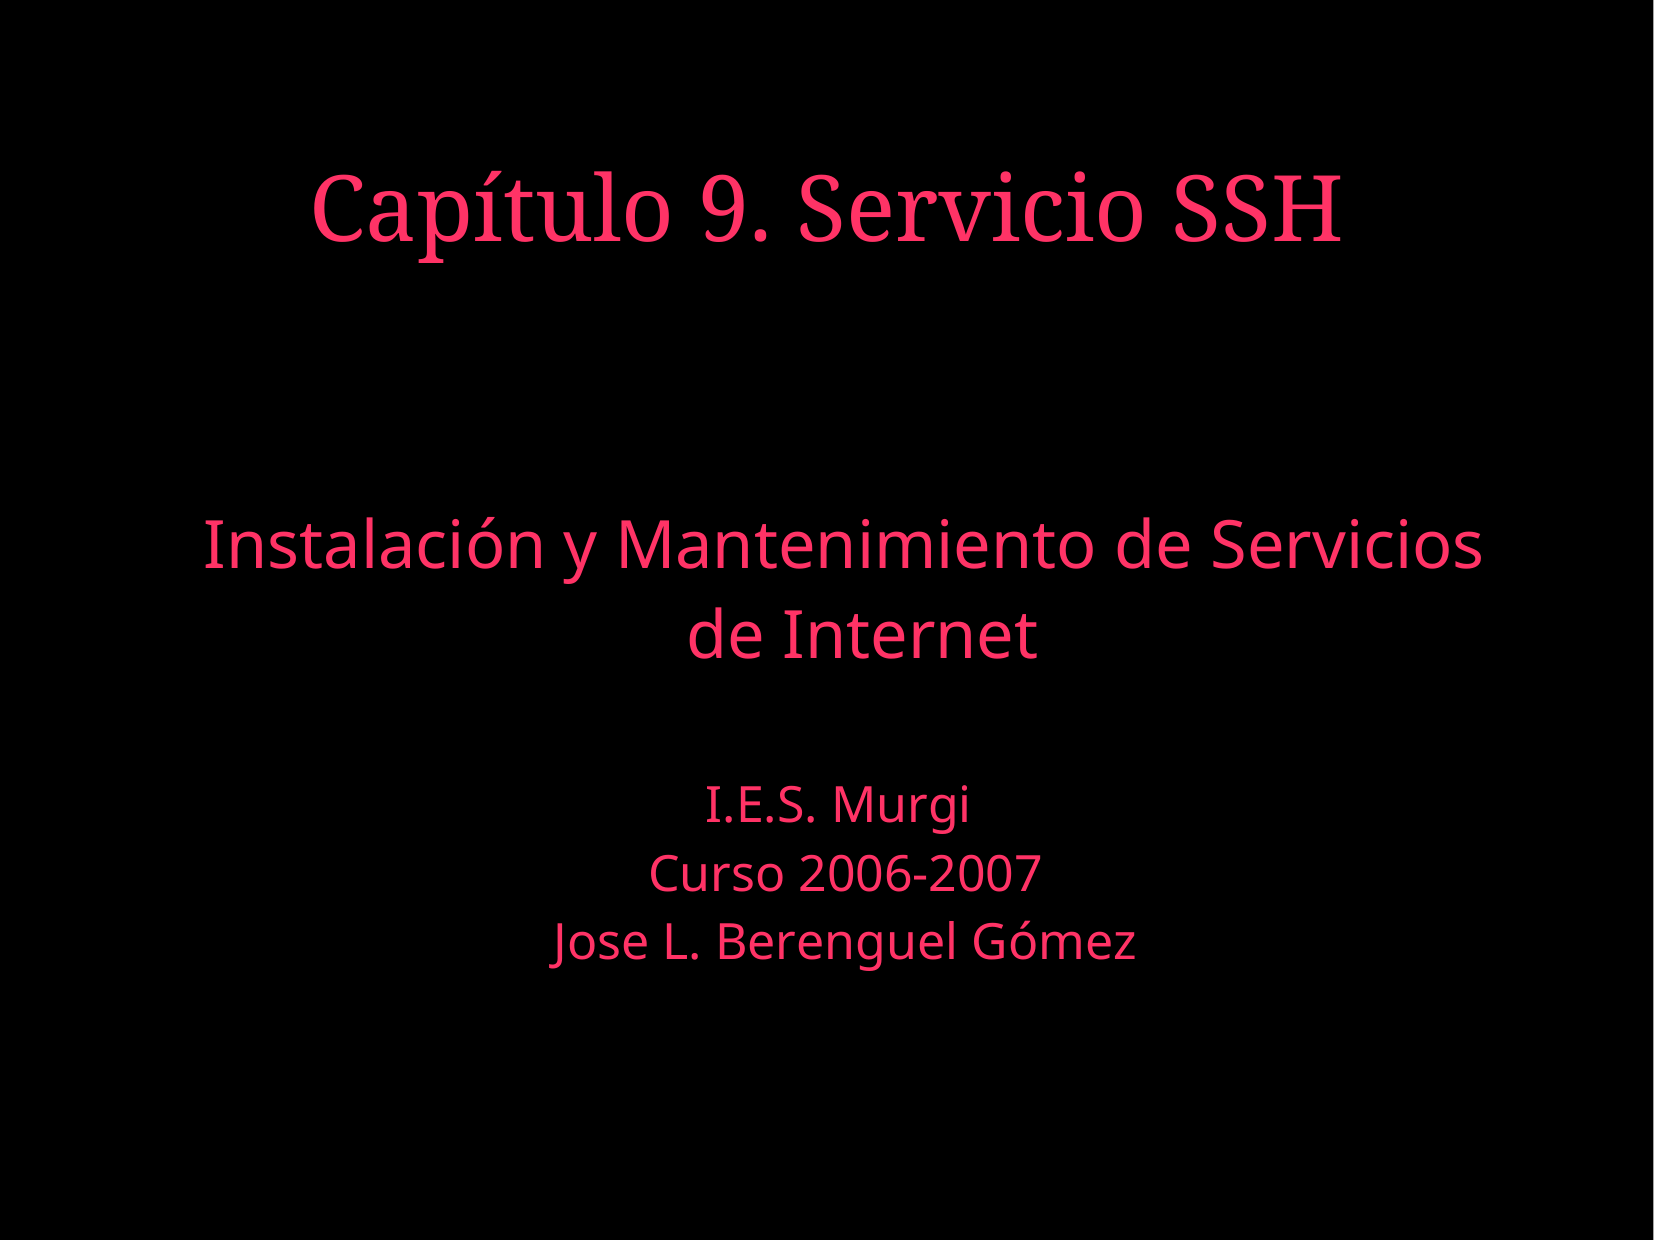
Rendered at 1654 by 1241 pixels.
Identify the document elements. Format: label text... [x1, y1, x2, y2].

title Capítulo 9. Servicio SSH [121, 82, 1534, 331]
subtitle Instalación y Mantenimiento de Servicios de Internet I.E.S. Murgi Curso 2006-2007 Jose L. Berenguel Gómez [121, 344, 1534, 1127]
